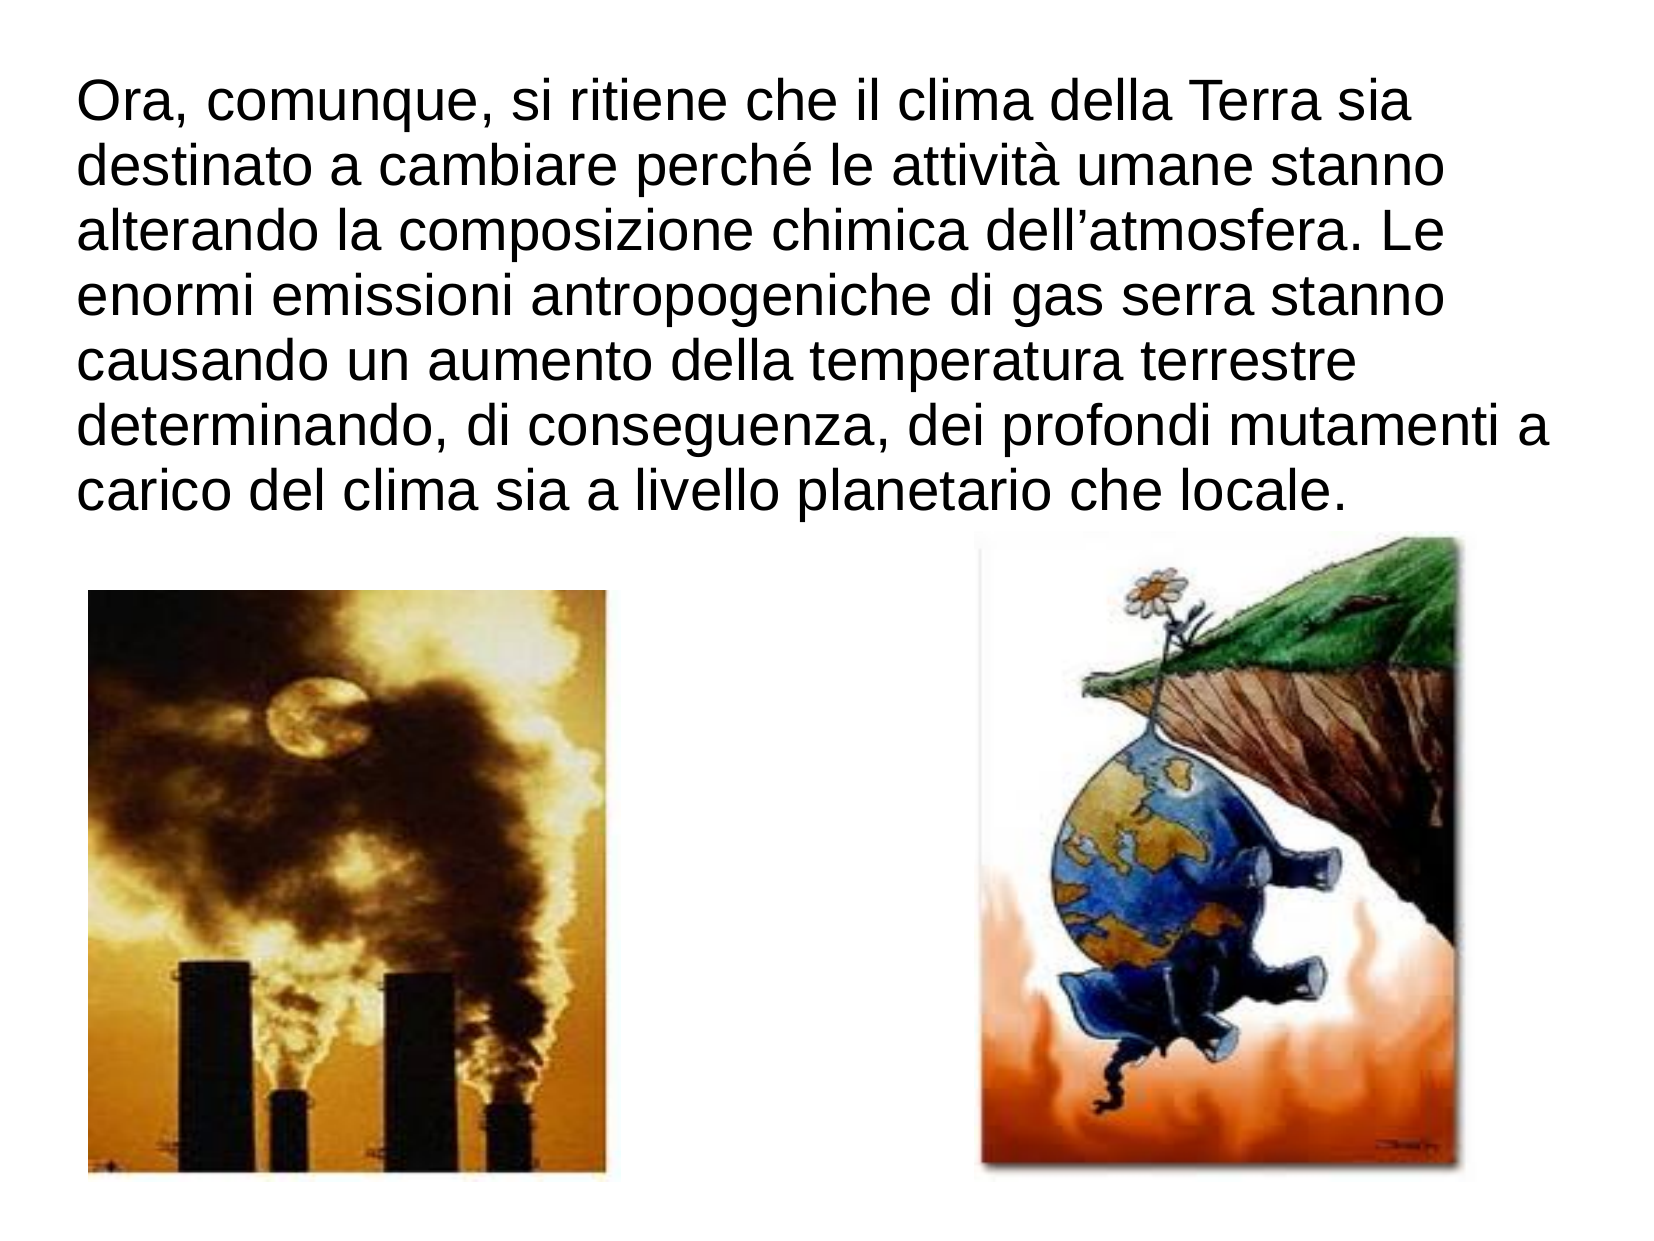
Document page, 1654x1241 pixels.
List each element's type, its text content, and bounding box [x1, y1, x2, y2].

picture [974, 531, 1477, 1182]
picture [88, 590, 621, 1182]
list Ora, comunque, si ritiene che il clima della Terra sia destinato a cambiare perché le attività umane stanno alterando la composizione chimica dell’atmosfera. Le enormi emissioni antropogeniche di gas serra stanno causando un aumento della temperatura terrestre determinando, di conseguenza, dei profondi mutamenti a carico del clima sia a livello planetario che locale. [76, 67, 1565, 886]
